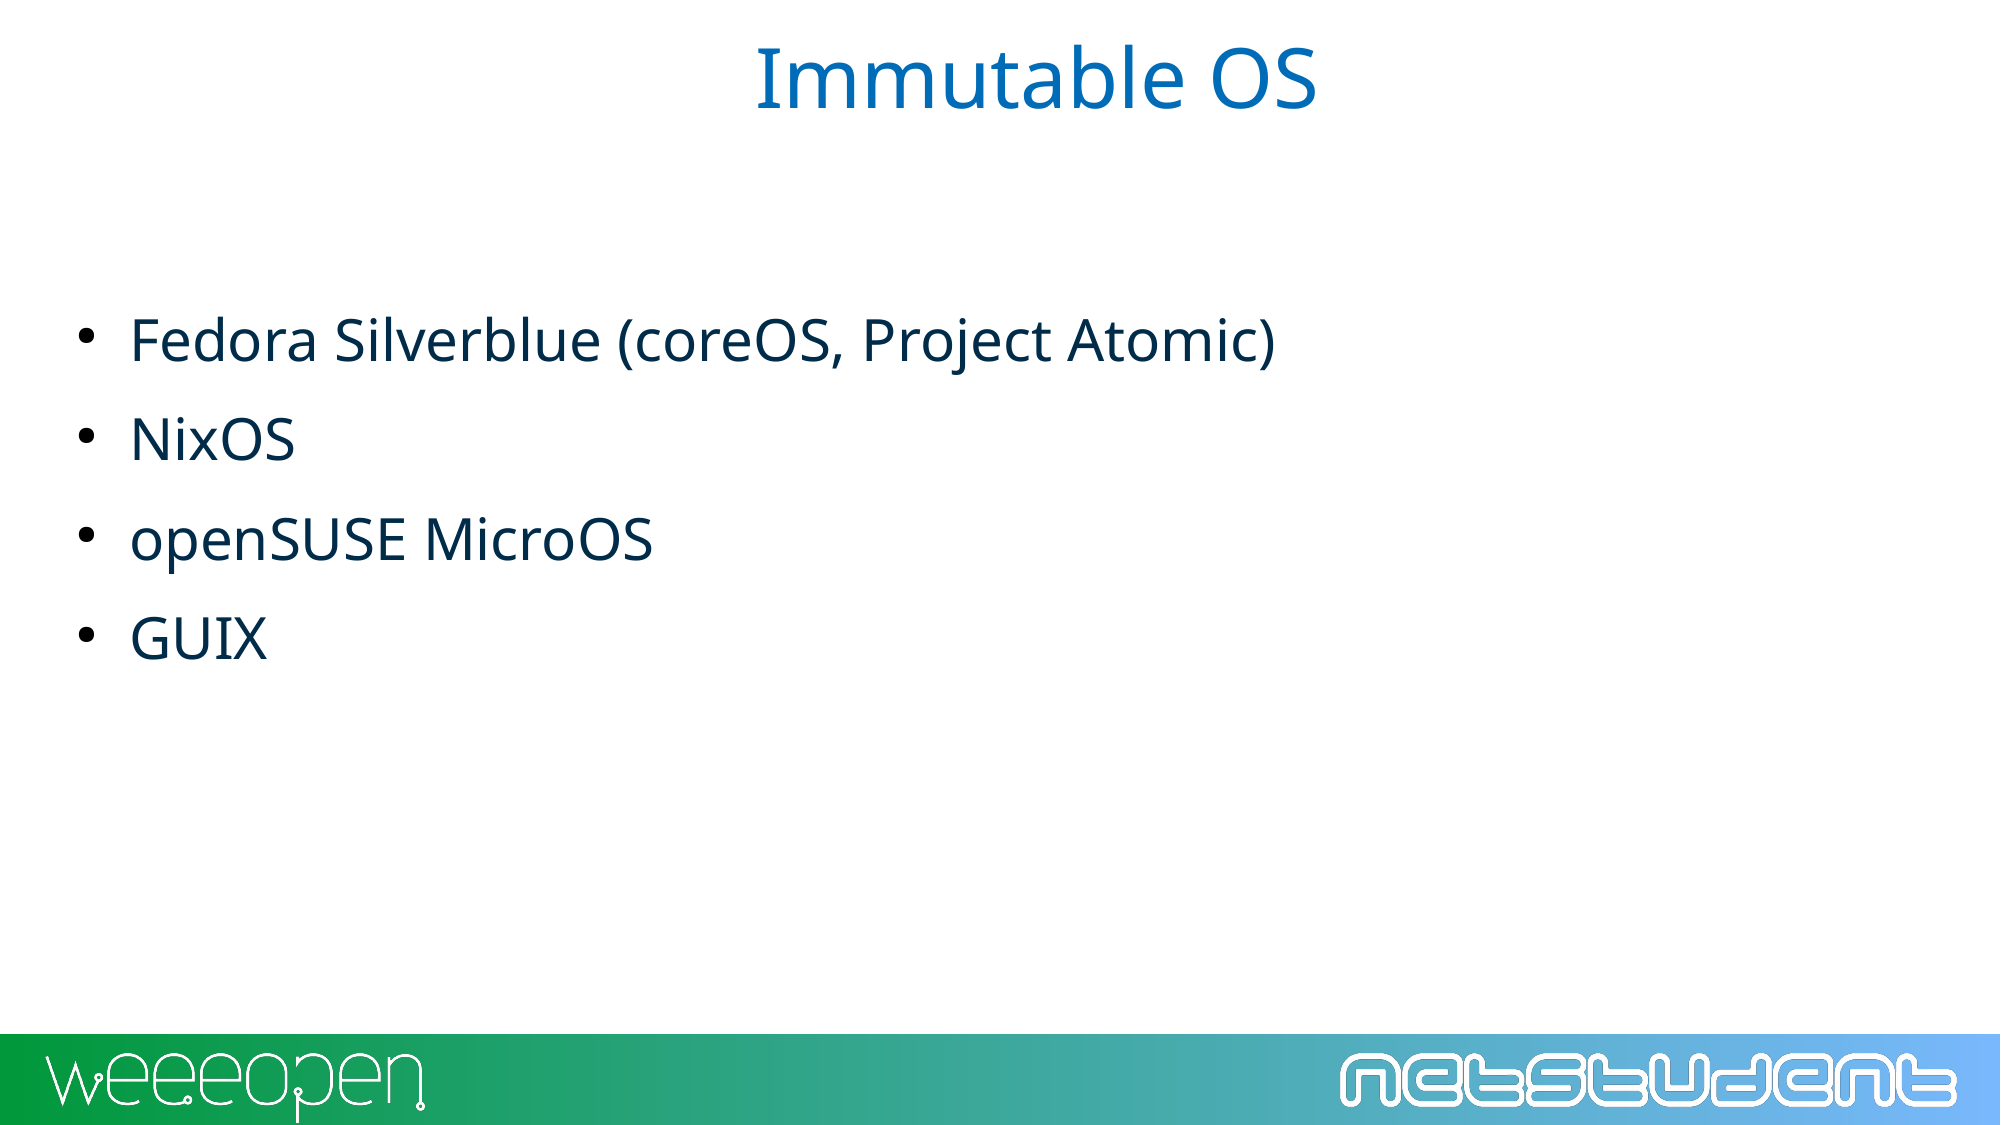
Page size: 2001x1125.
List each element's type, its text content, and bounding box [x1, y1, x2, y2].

title Immutable OS [43, 29, 1959, 247]
list Fedora Silverblue (coreOS, Project Atomic) NixOS openSUSE MicroOS GUIX [43, 295, 1959, 1010]
picture [1340, 1053, 1957, 1107]
picture [45, 1053, 425, 1123]
